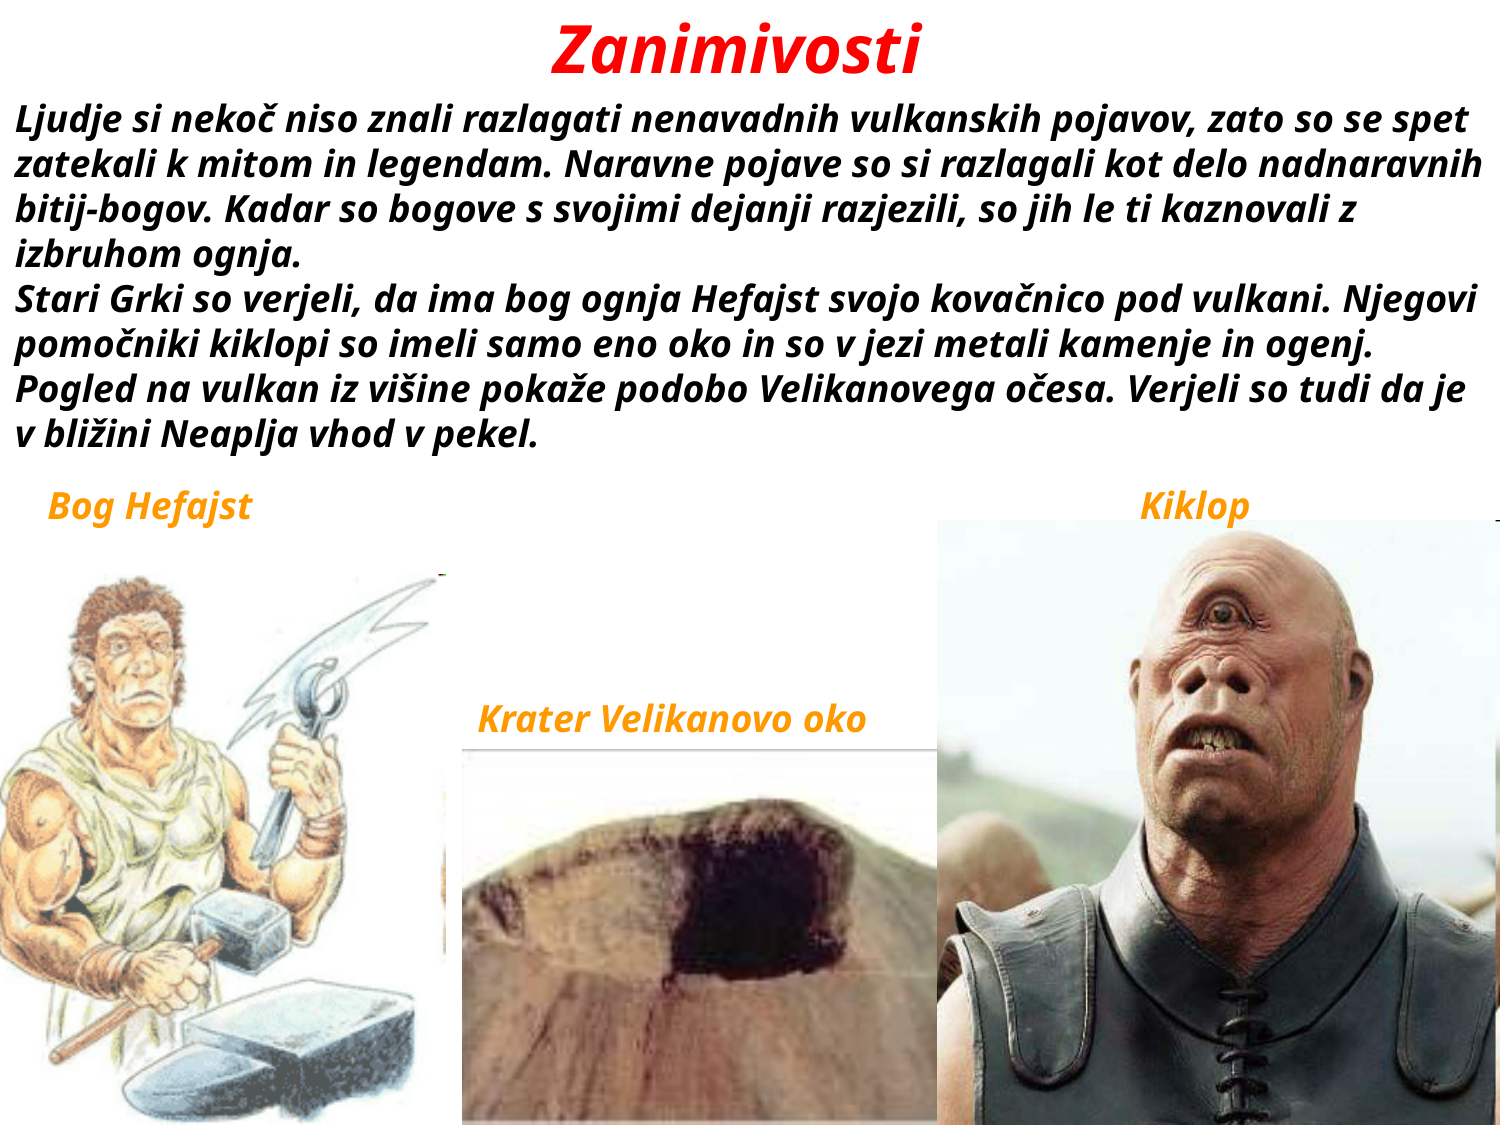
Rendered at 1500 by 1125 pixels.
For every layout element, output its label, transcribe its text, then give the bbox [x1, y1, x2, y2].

text_box Krater Velikanovo oko [462, 687, 925, 748]
picture [462, 520, 1500, 1125]
text_box Ljudje si nekoč niso znali razlagati nenavadnih vulkanskih pojavov, zato so se spet zatekali k mitom in legendam. Naravne pojave so si razlagali kot delo nadnaravnih bitij-bogov. Kadar so bogove s svojimi dejanji razjezili, so jih le ti kaznovali z izbruhom ognja. Stari Grki so verjeli, da ima bog ognja Hefajst svojo kovačnico pod vulkani. Njegovi pomočniki kiklopi so imeli samo eno oko in so v jezi metali kamenje in ogenj. Pogled na vulkan iz višine pokaže podobo Velikanovega očesa. Verjeli so tudi da je v bližini Neaplja vhod v pekel. [0, 87, 1500, 463]
text_box Zanimivosti [50, 0, 1425, 87]
text_box Bog Hefajst [32, 474, 268, 535]
text_box Kiklop [1125, 474, 1450, 535]
picture [0, 574, 446, 1125]
